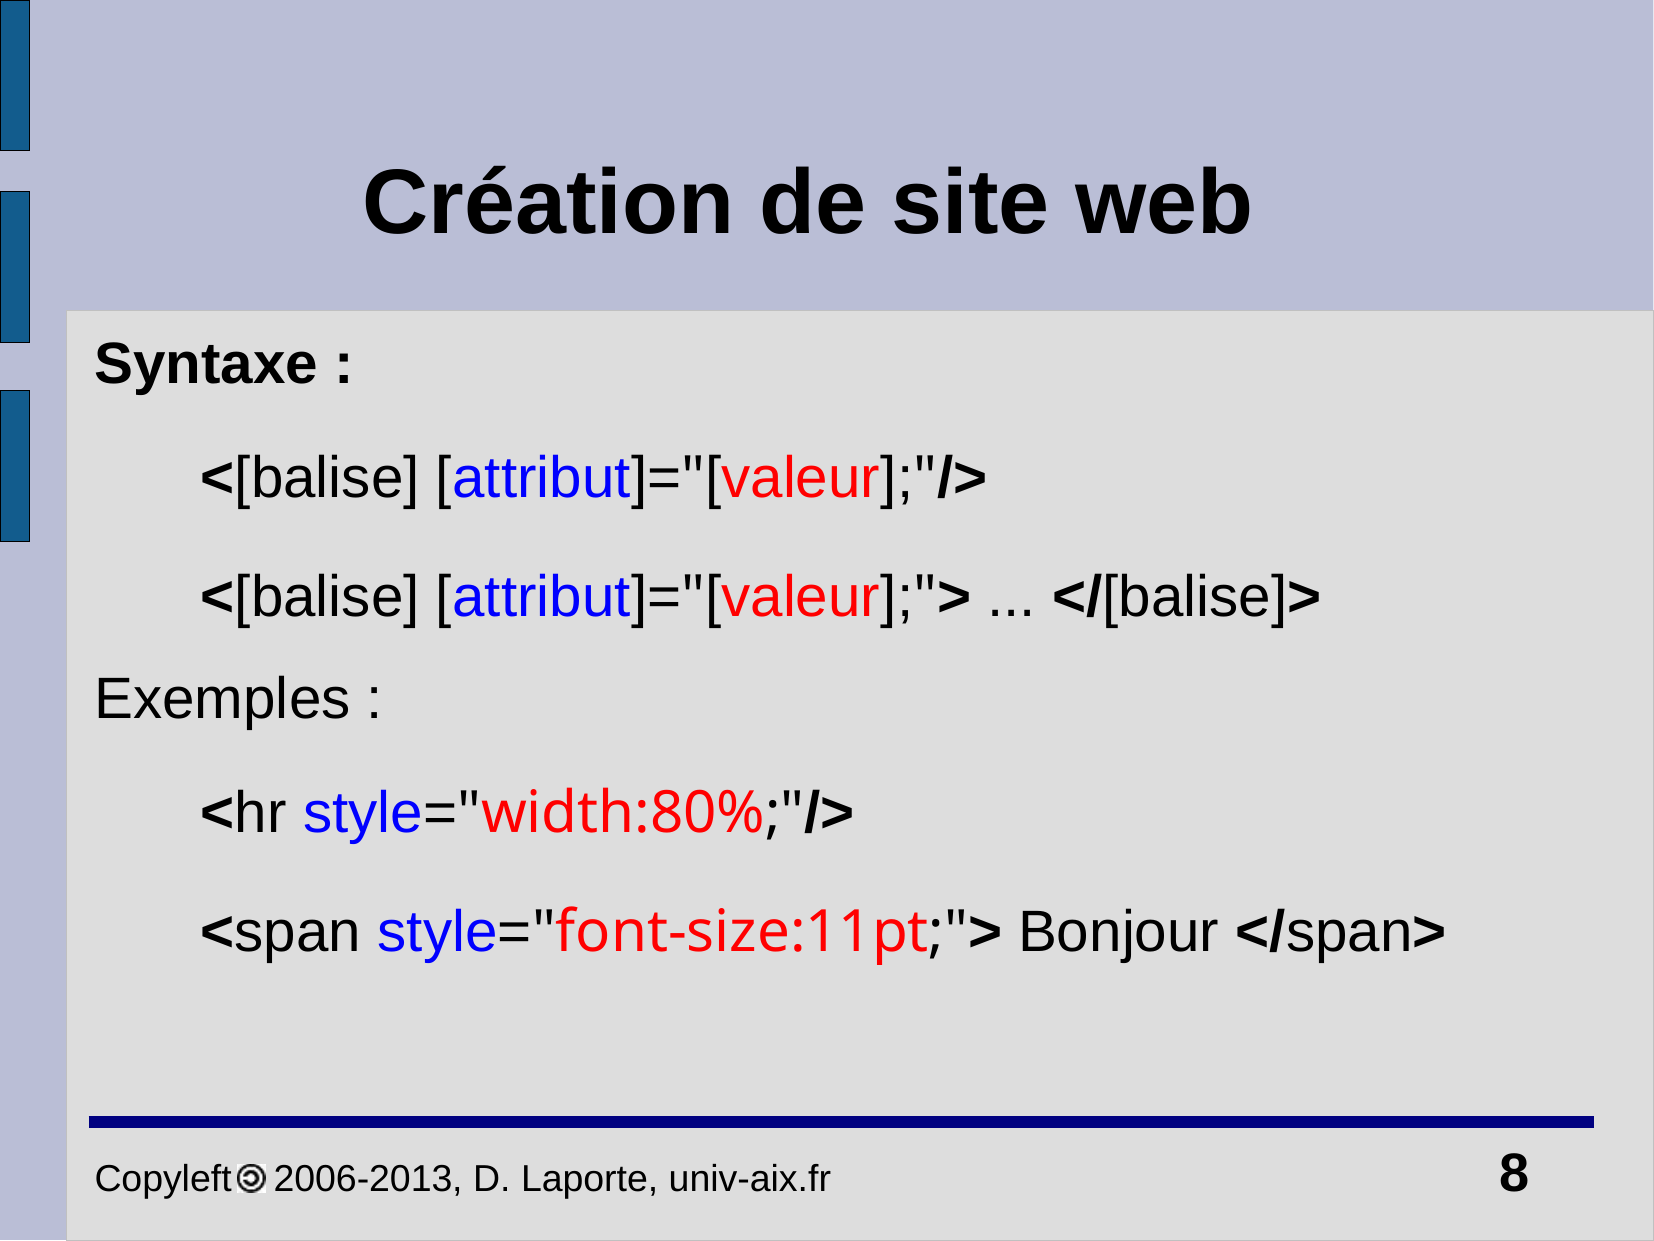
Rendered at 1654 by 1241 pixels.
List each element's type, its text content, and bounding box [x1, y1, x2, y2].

picture [237, 1164, 266, 1193]
text_box Syntaxe : <[balise] [attribut]="[valeur];"/> <[balise] [attribut]="[valeur];"> ... </[balise]> Exemples : <hr style="width:80%;"/> <span style="font-size:11pt;"> Bonjour </span> [88, 312, 1625, 1052]
